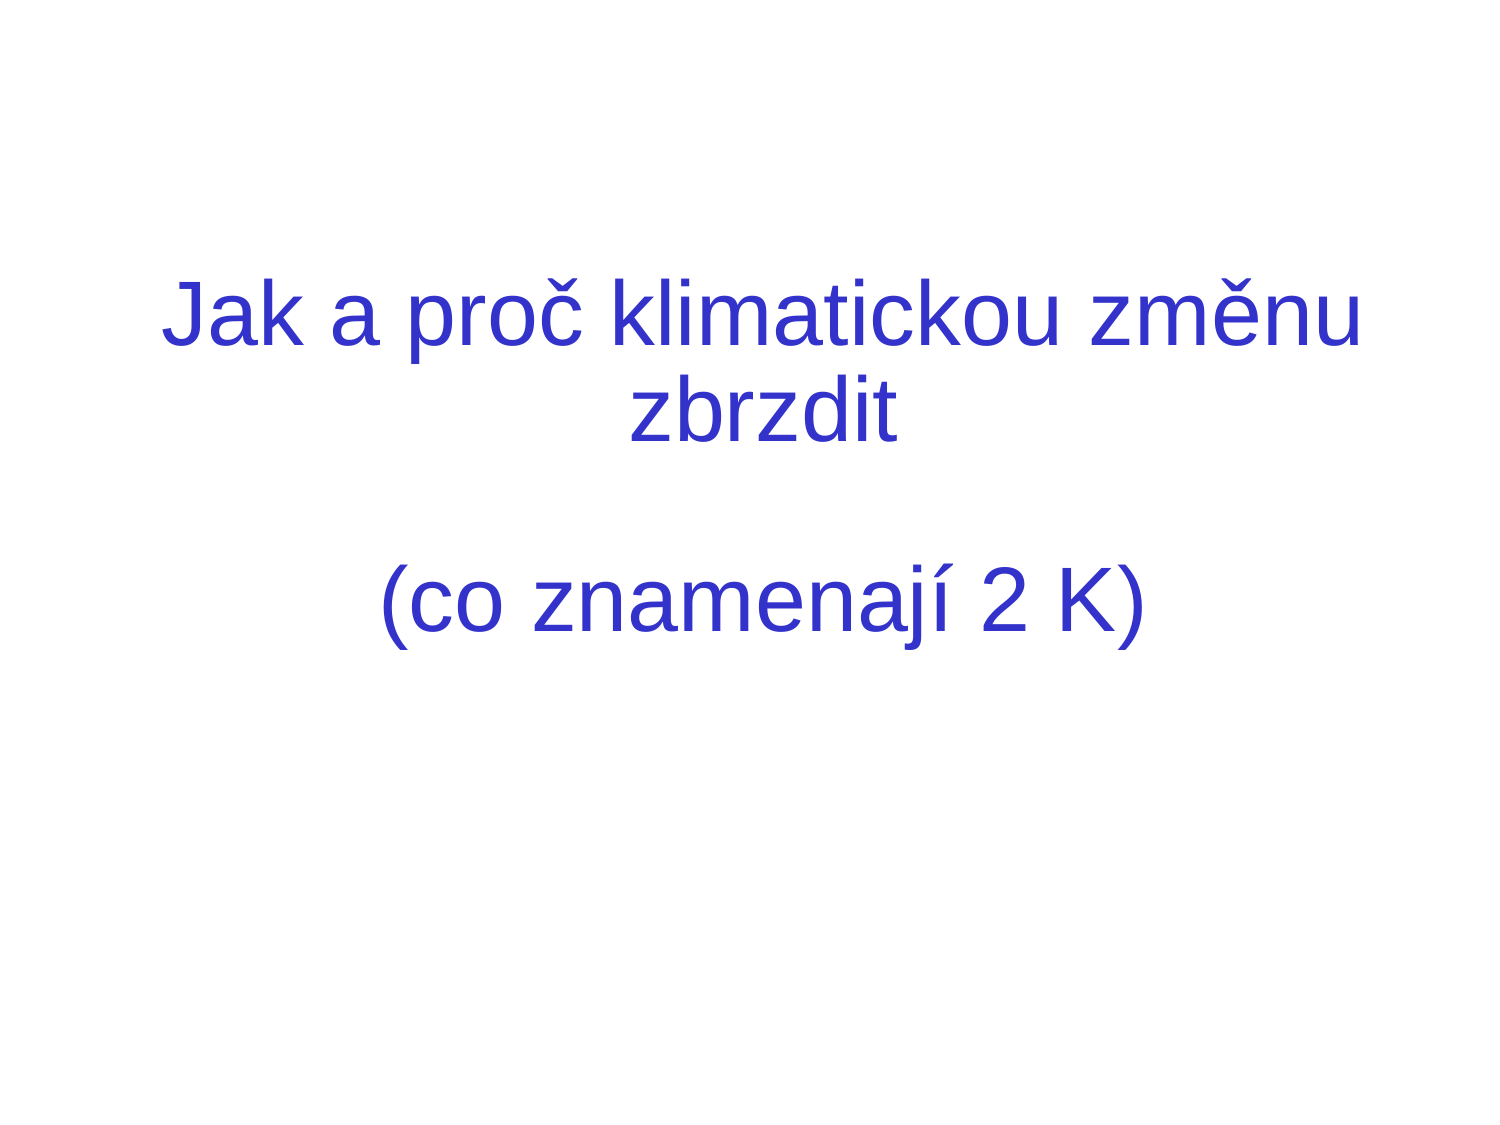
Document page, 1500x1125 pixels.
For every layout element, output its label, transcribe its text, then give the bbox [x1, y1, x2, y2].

title Jak a proč klimatickou změnu zbrzdit (co znamenají 2 K) [88, 265, 1439, 655]
